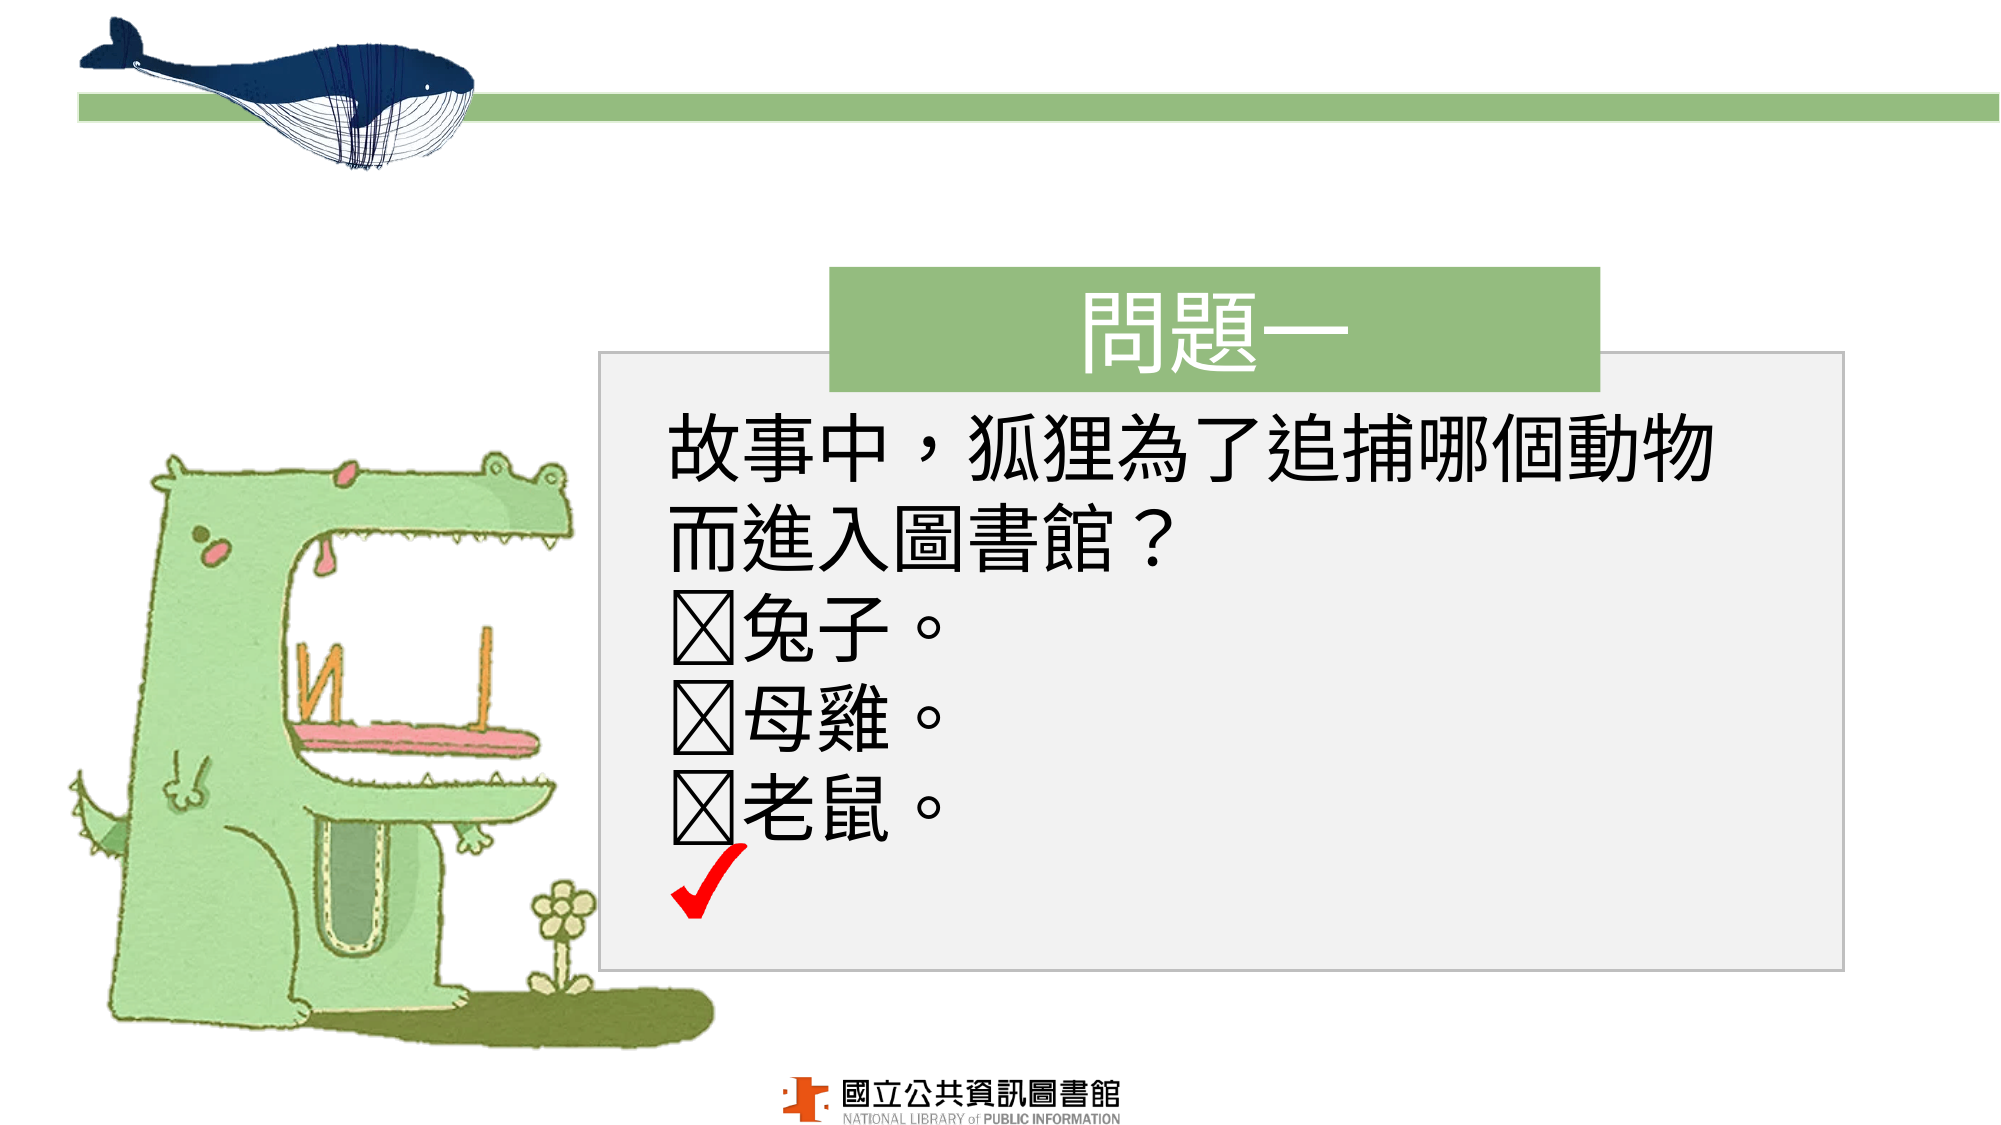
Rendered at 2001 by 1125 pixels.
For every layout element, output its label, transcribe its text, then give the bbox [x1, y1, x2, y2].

text_box 問題一 [829, 266, 1601, 393]
text_box 故事中，狐狸為了追捕哪個動物而進入圖書館？ 兔子。 母雞。 老鼠。 [753, 393, 1777, 859]
picture [781, 1075, 1121, 1125]
text_box [599, 352, 829, 393]
picture [32, 380, 753, 1062]
text_box 故事中，狐狸為了追捕哪個動物而進入圖書館？ 兔子。 母雞。 老鼠。 [757, 715, 798, 734]
text_box [753, 352, 1844, 971]
picture [32, 0, 570, 186]
text_box [570, 92, 2000, 123]
